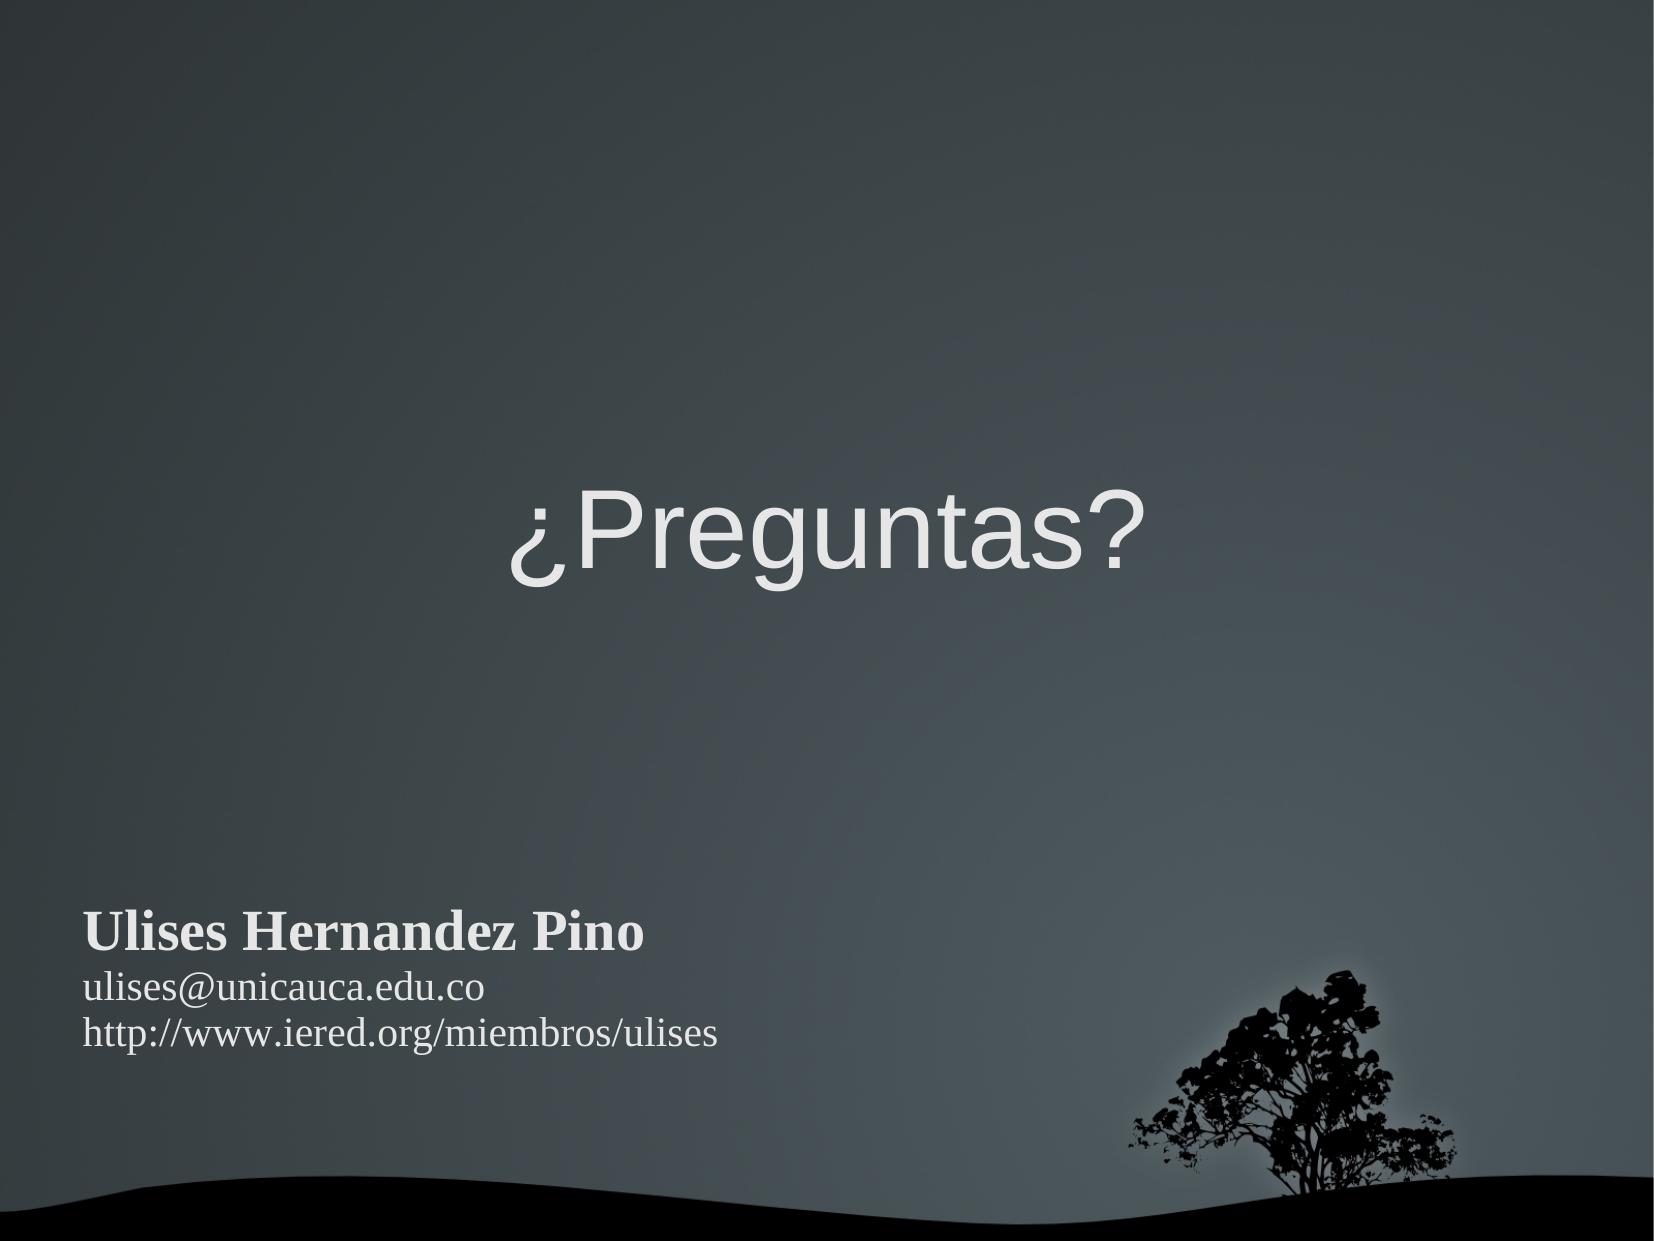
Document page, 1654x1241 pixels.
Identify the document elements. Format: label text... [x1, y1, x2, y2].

text_box Ulises Hernandez Pino ulises@unicauca.edu.co http://www.iered.org/miembros/ulises [82, 898, 886, 1102]
picture [0, 0, 1654, 1241]
subtitle ¿Preguntas? [82, 49, 1571, 1109]
